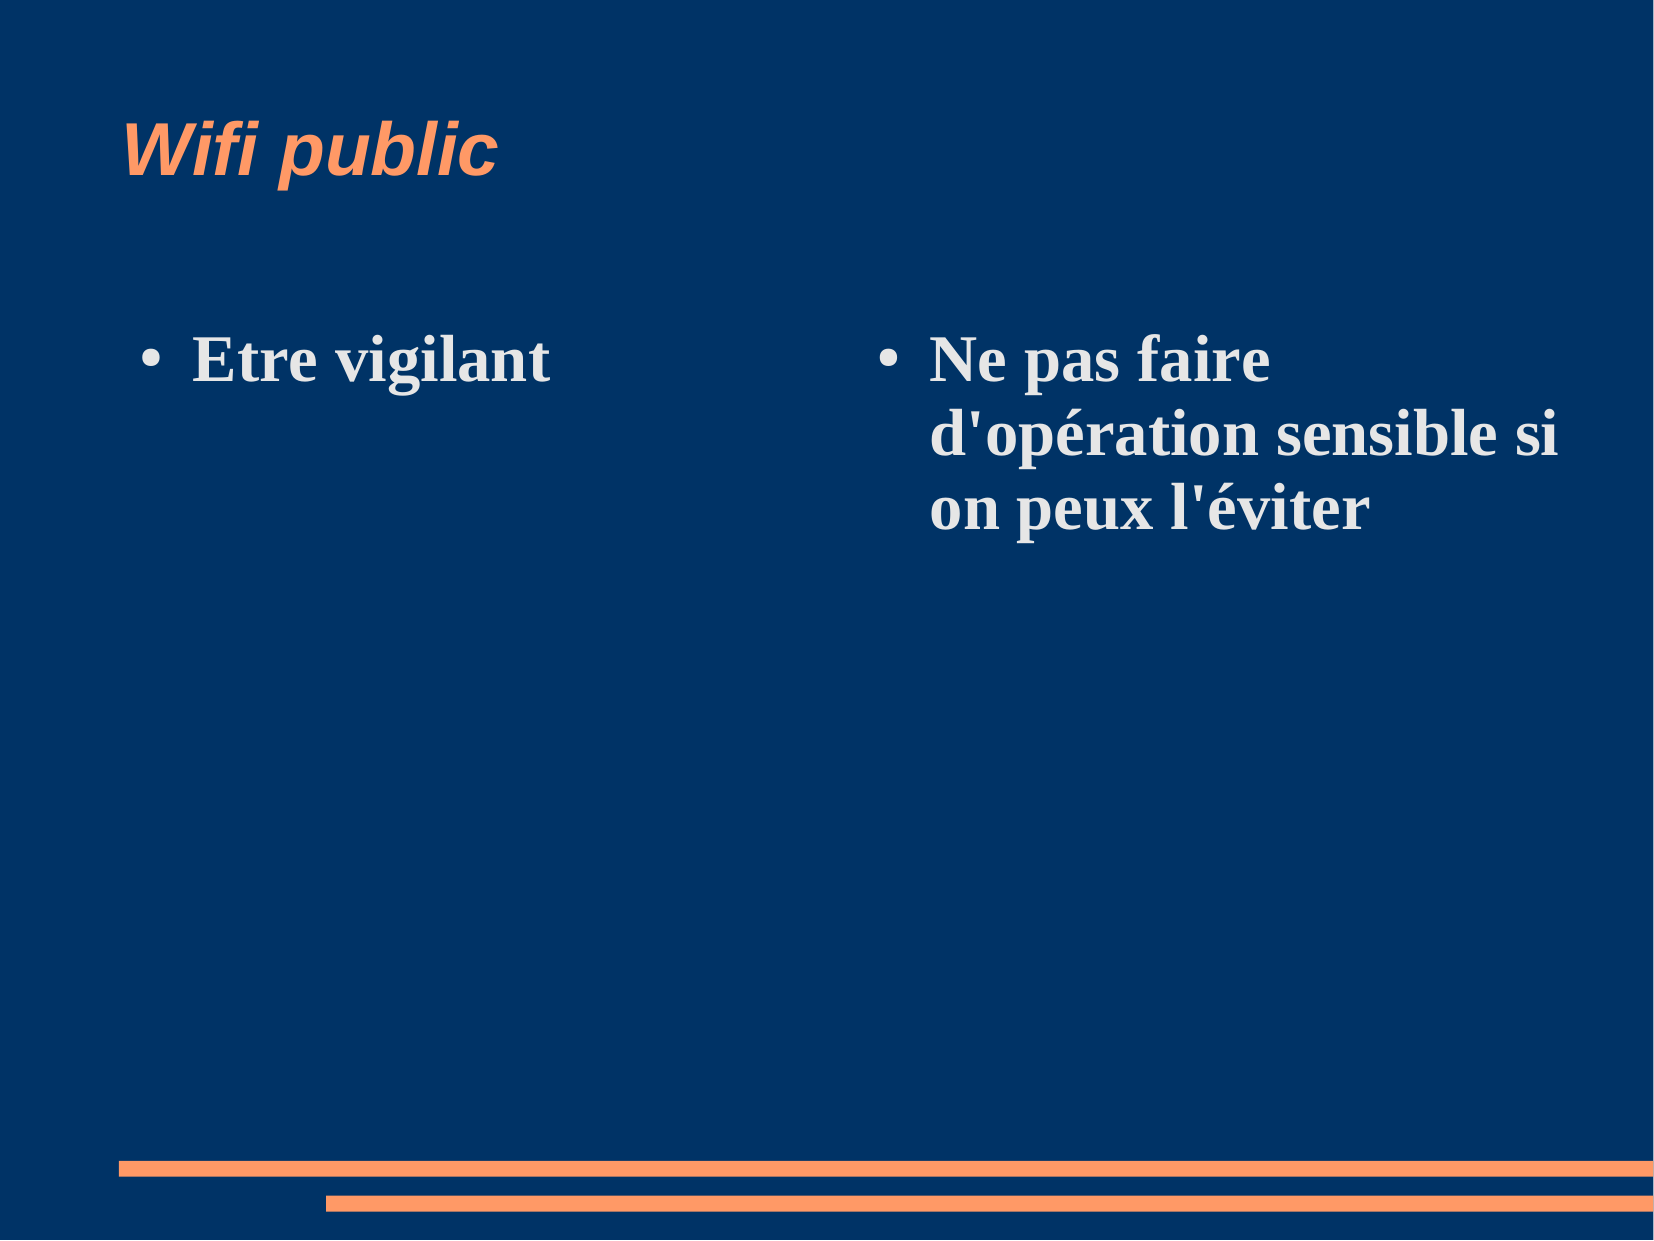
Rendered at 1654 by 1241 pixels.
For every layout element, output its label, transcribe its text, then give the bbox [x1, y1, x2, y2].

list Ne pas faire d'opération sensible si on peux l'éviter [858, 322, 1562, 709]
list Etre vigilant [121, 322, 824, 709]
title Wifi public [121, 46, 1534, 254]
